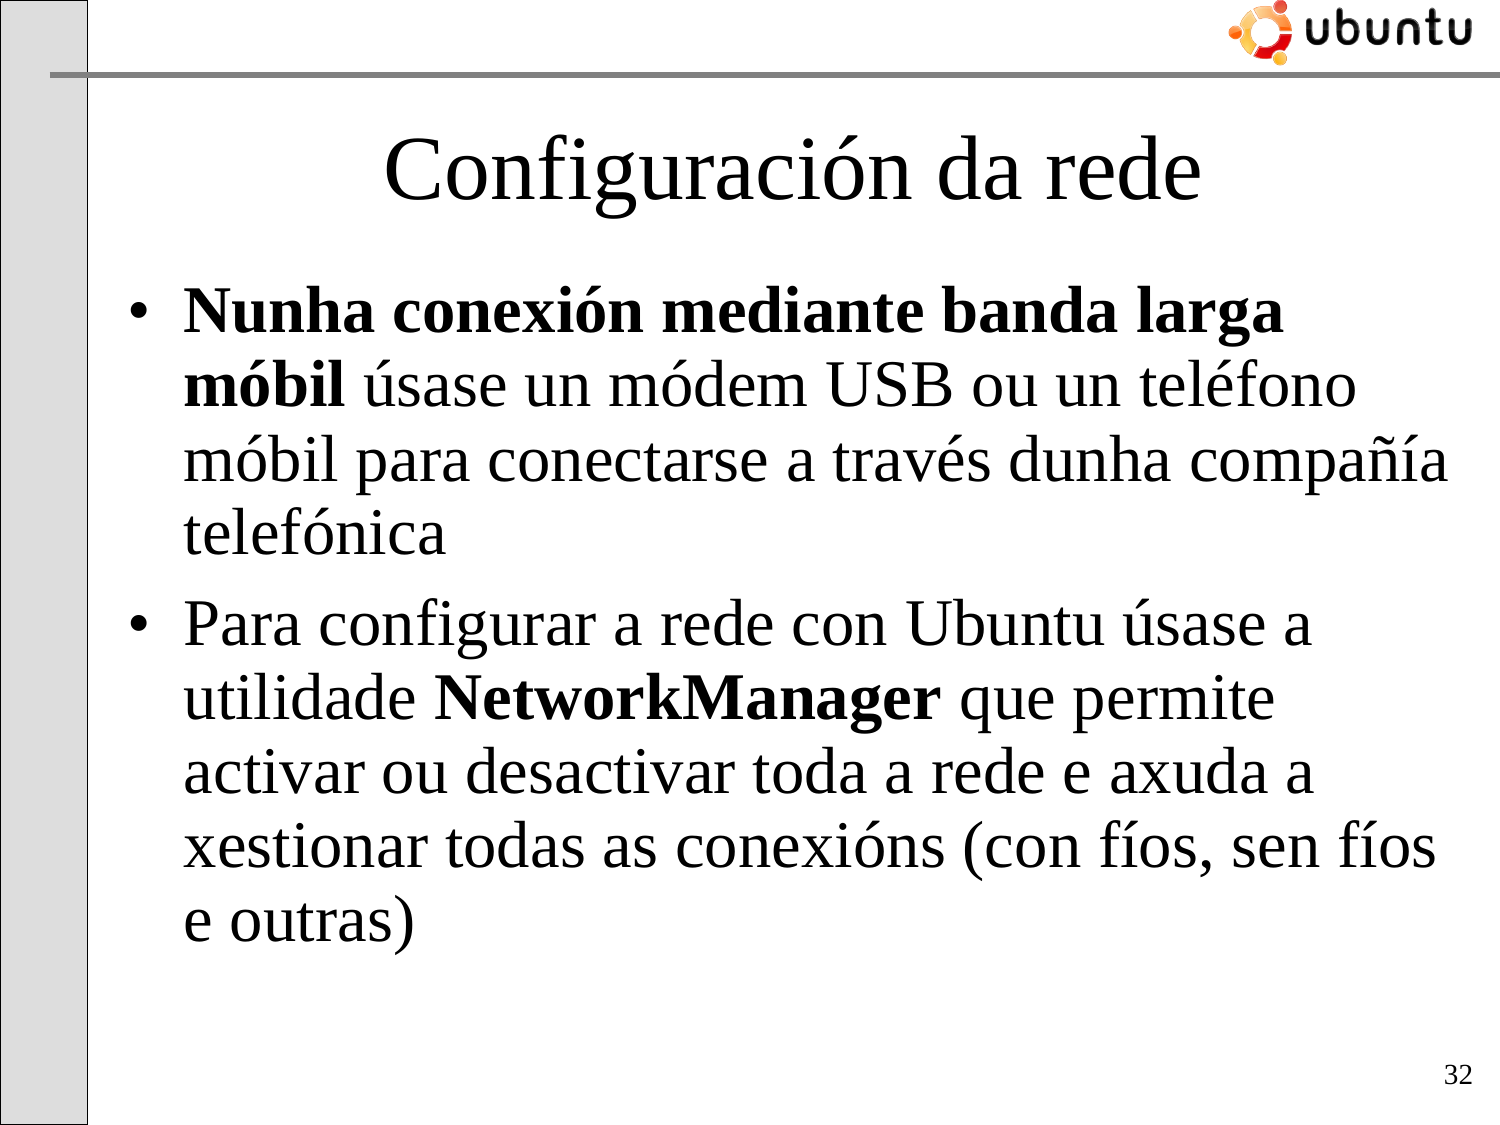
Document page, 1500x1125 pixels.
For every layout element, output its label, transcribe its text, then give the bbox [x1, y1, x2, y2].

picture [1221, 0, 1483, 71]
list Nunha conexión mediante banda larga móbil úsase un módem USB ou un teléfono móbil para conectarse a través dunha compañía telefónica Para configurar a rede con Ubuntu úsase a utilidade NetworkManager que permite activar ou desactivar toda a rede e axuda a xestionar todas as conexións (con fíos, sen fíos e outras) [112, 265, 1477, 1000]
title Configuración da rede [112, 99, 1477, 237]
